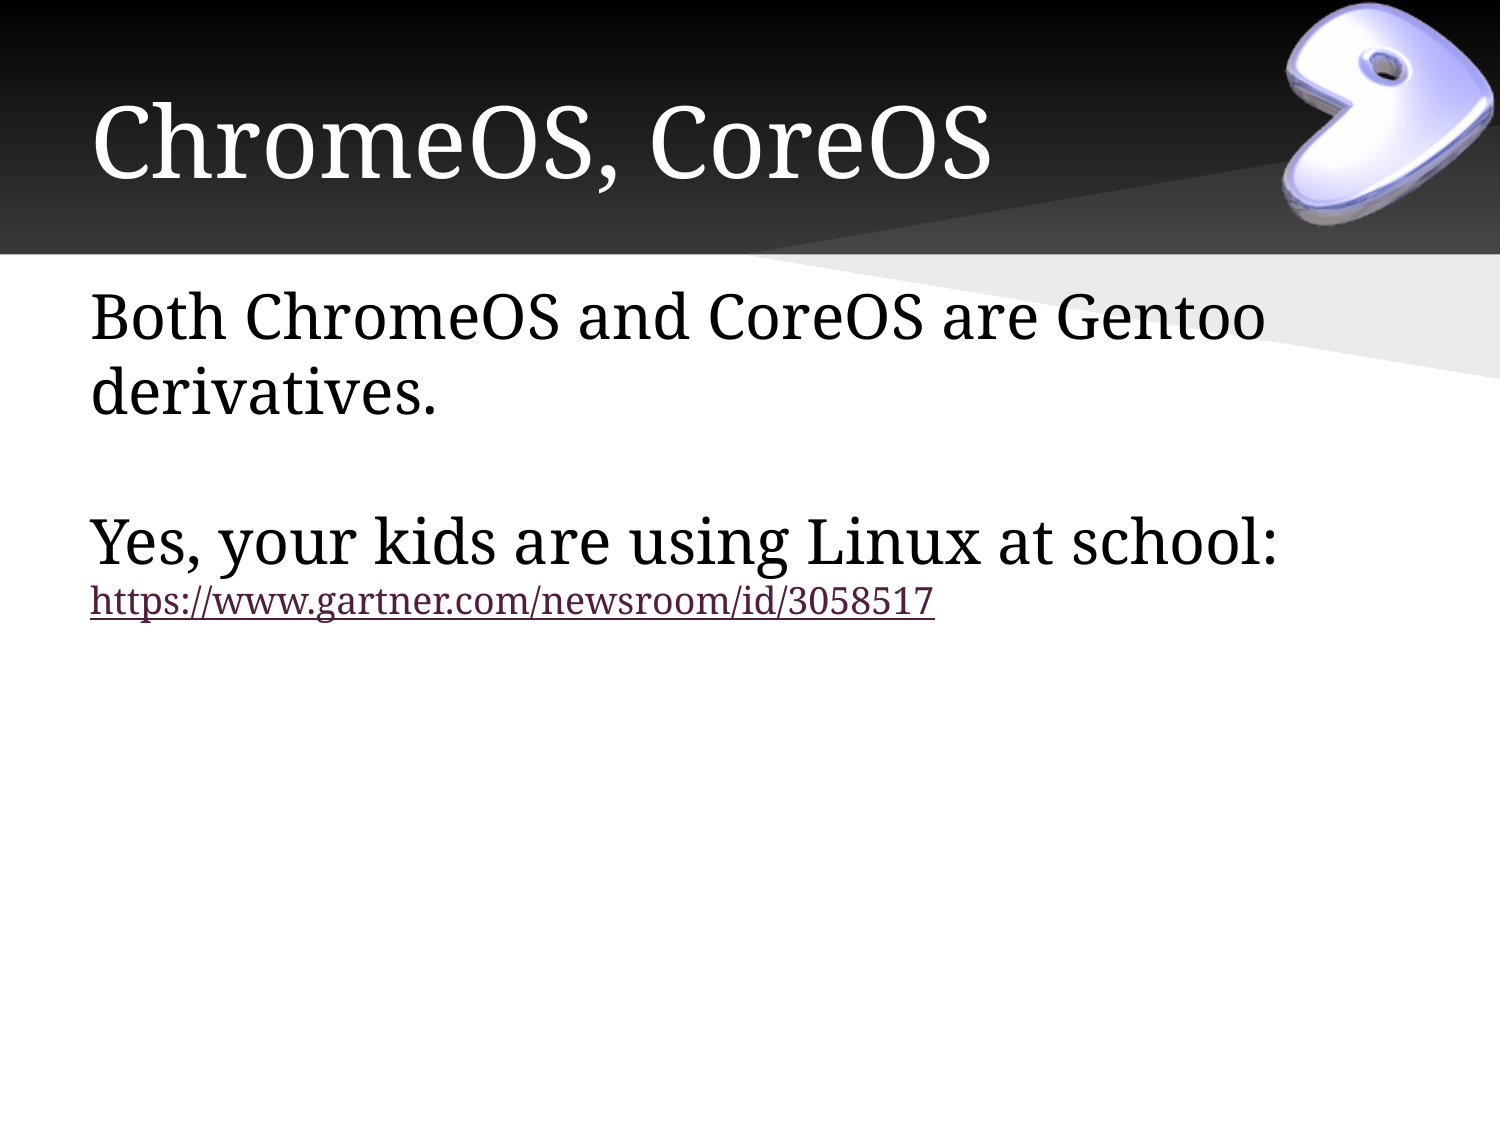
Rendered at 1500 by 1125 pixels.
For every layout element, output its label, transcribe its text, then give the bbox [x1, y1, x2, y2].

picture [1271, 0, 1500, 233]
list Both ChromeOS and CoreOS are Gentoo derivatives. Yes, your kids are using Linux at school: https://www.gartner.com/newsroom/id/3058517 [75, 262, 1425, 1078]
title ChromeOS, CoreOS [75, 45, 1425, 233]
